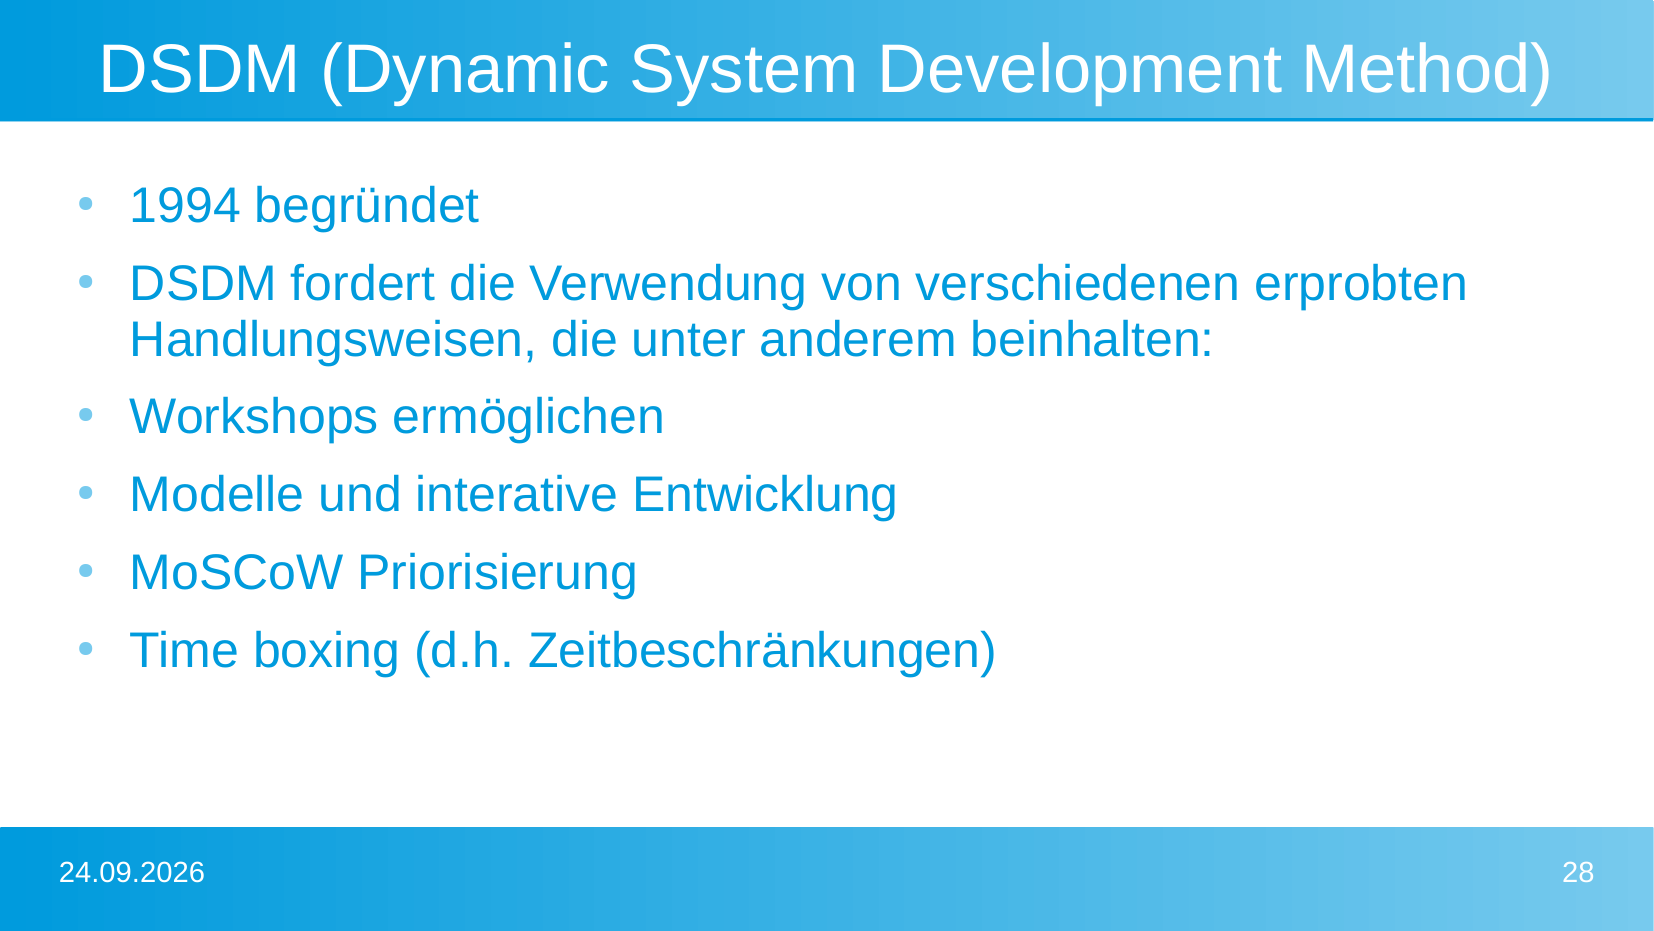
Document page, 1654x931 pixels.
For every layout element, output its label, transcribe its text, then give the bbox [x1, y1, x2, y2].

title DSDM (Dynamic System Development Method) [59, 29, 1595, 108]
list 1994 begründet DSDM fordert die Verwendung von verschiedenen erprobten Handlungsweisen, die unter anderem beinhalten: Workshops ermöglichen Modelle und interative Entwicklung MoSCoW Priorisierung Time boxing (d.h. Zeitbeschränkungen) [59, 177, 1595, 768]
